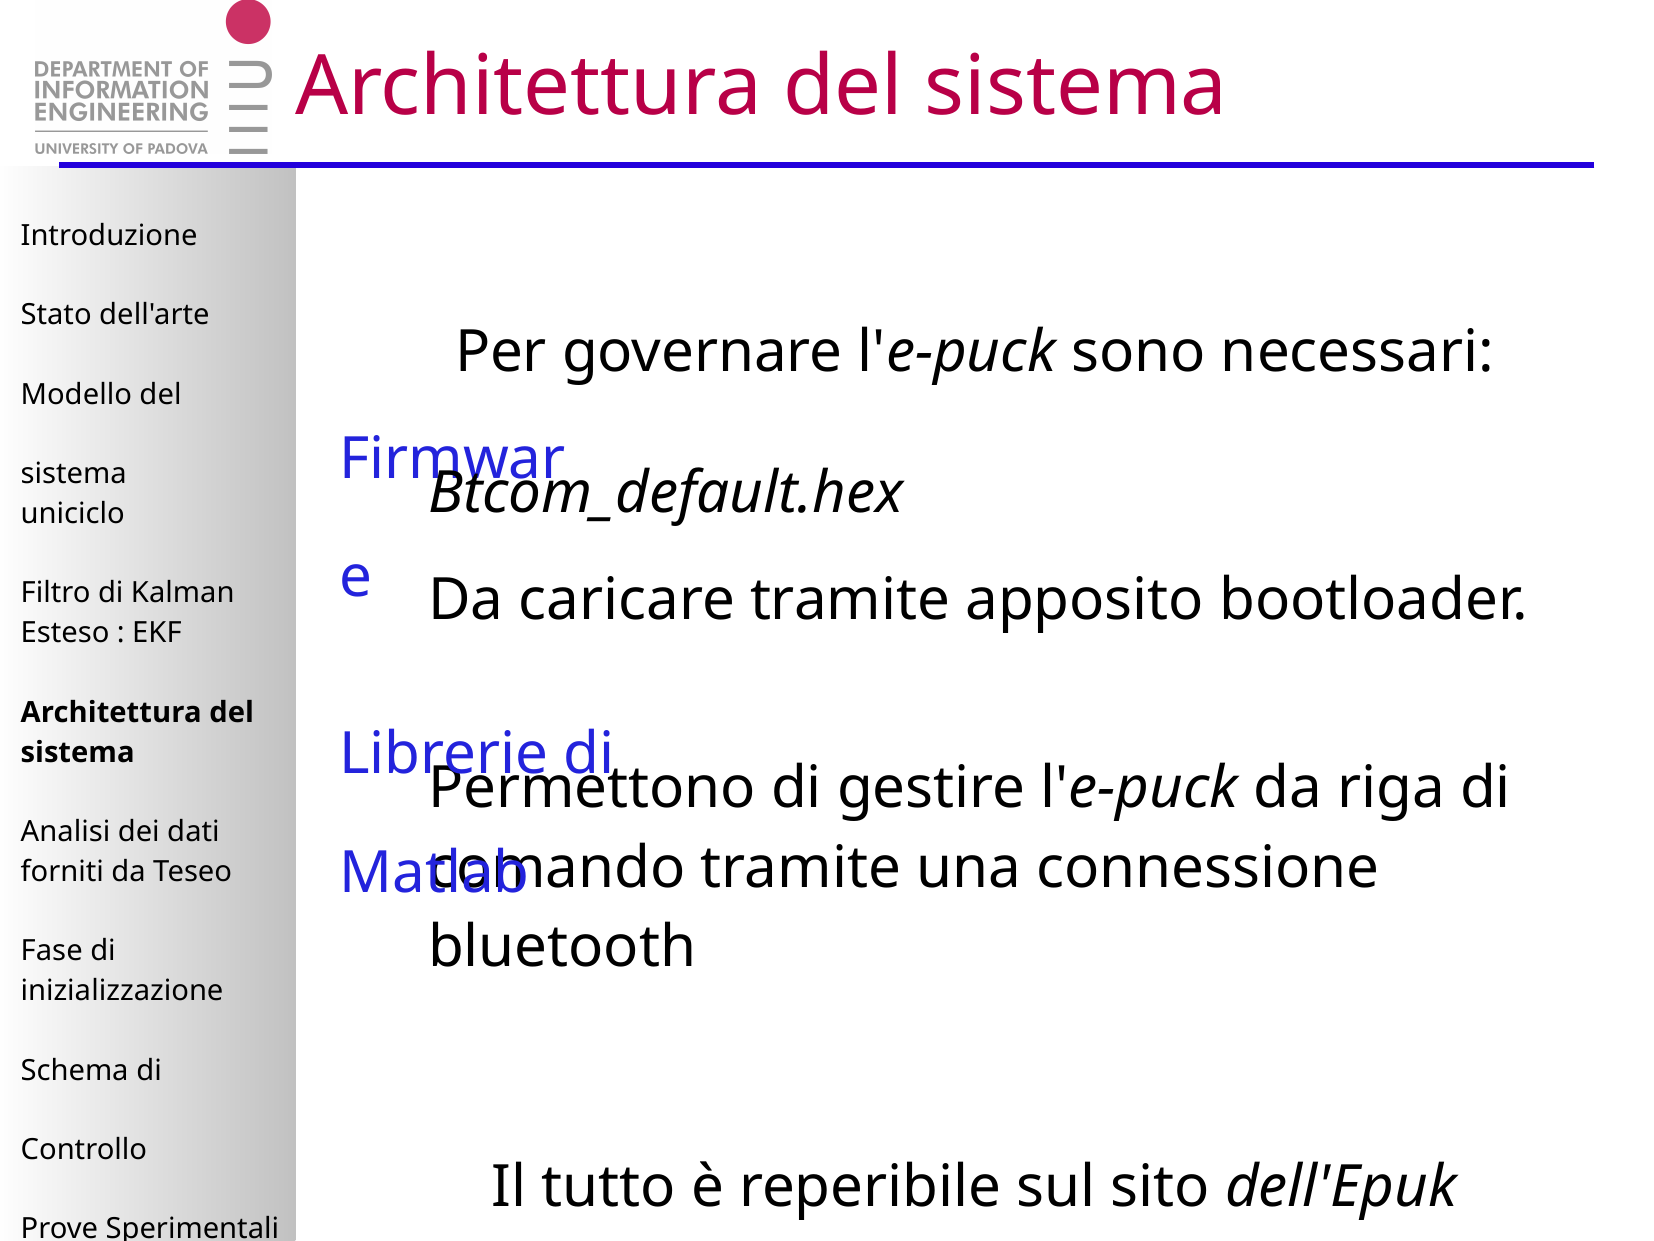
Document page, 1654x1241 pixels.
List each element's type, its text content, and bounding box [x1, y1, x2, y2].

picture [35, 0, 272, 154]
text_box Btcom_default.hex Da caricare tramite apposito bootloader. [413, 442, 1595, 609]
text_box Introduzione Stato dell'arte Modello del sistema uniciclo Filtro di Kalman Esteso : EKF Architettura del sistema Analisi dei dati forniti da Teseo Fase di inizializzazione Schema di Controllo Prove Sperimentali Conclusioni Sviluppi futuri [5, 206, 302, 1211]
text_box Il tutto è reperibile sul sito dell'Epuk [324, 1136, 1625, 1211]
title Architettura del sistema [295, 16, 1595, 148]
text_box Firmware [324, 368, 591, 443]
text_box Permettono di gestire l'e-puck da riga di comando tramite una connessione bluetooth [413, 738, 1595, 931]
text_box Librerie di Matlab [324, 664, 798, 739]
text_box Per governare l'e-puck sono necessari: [354, 262, 1595, 337]
